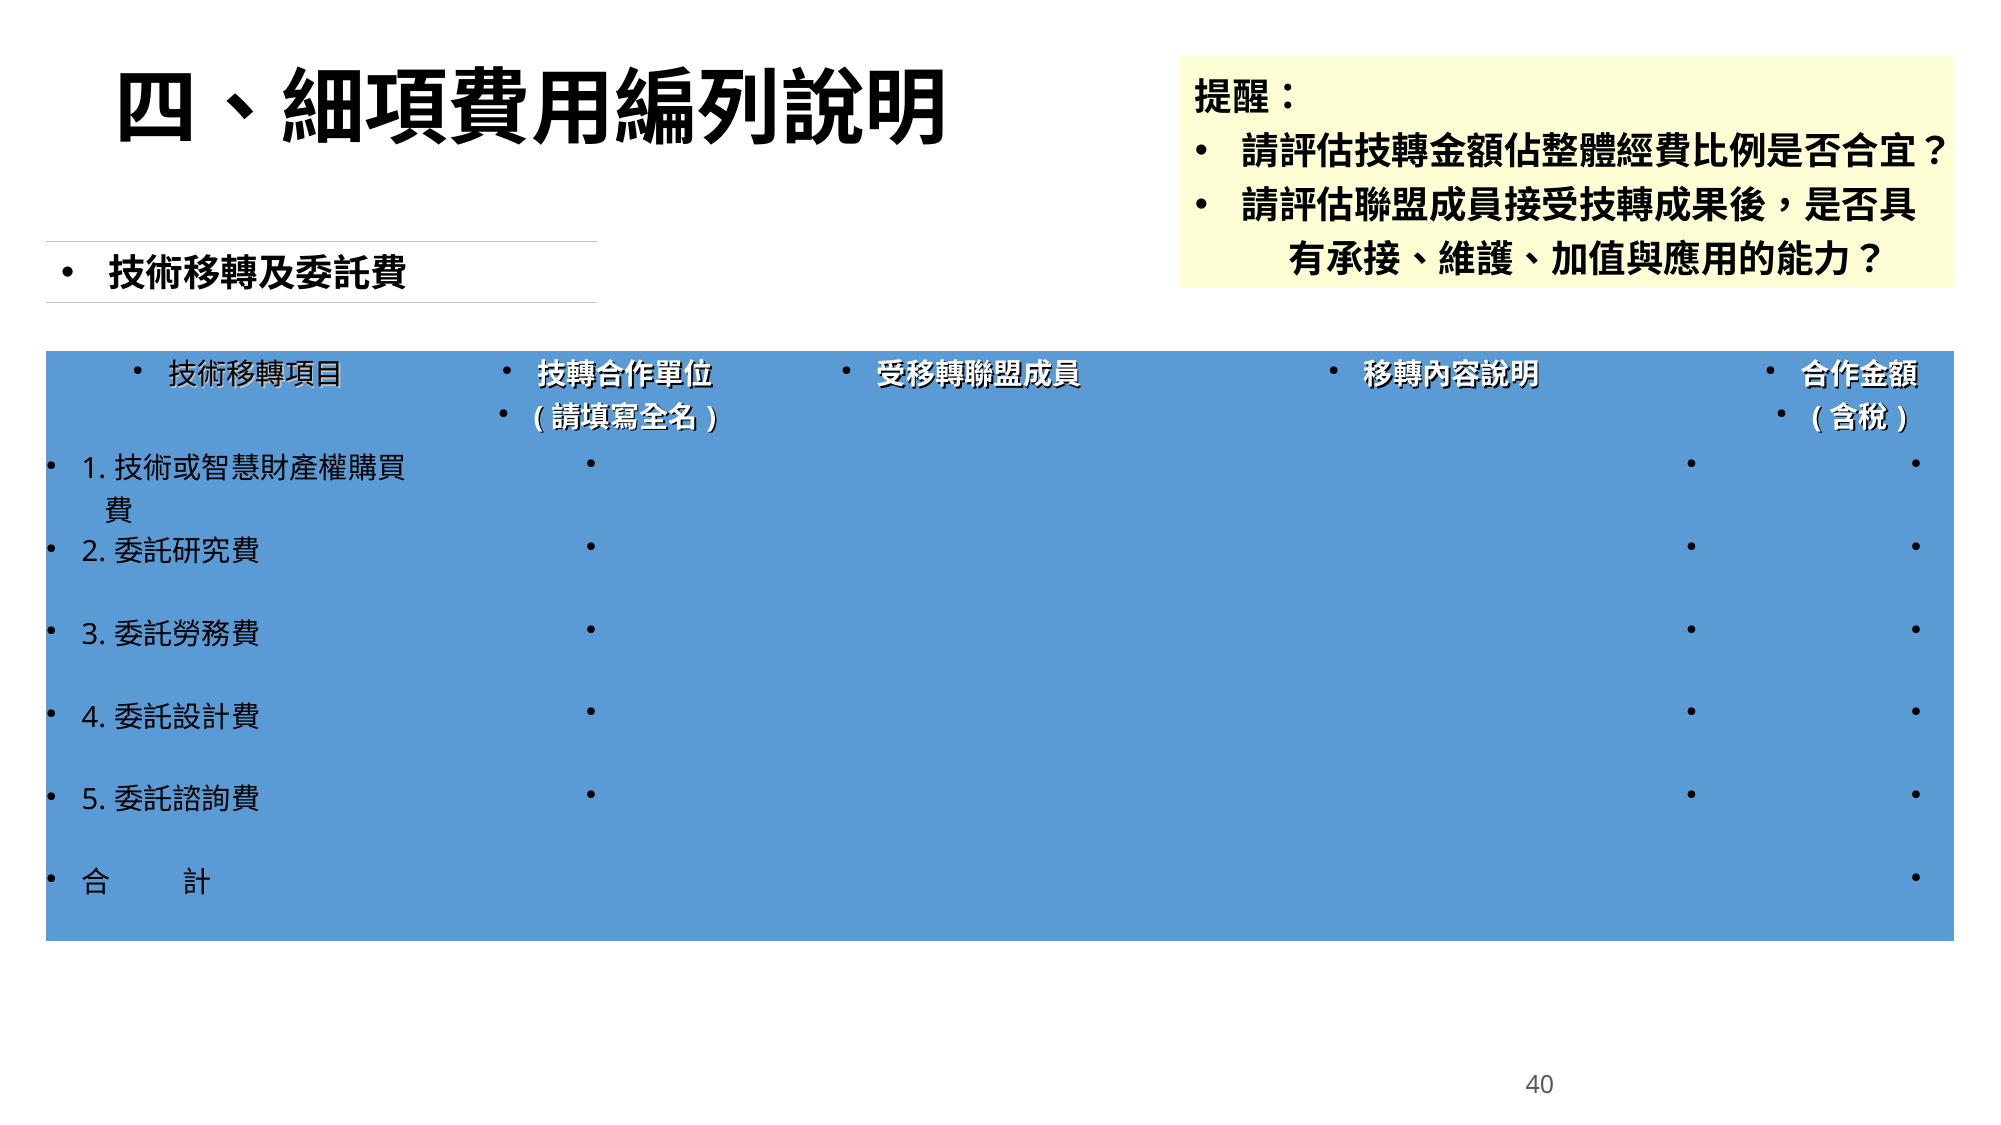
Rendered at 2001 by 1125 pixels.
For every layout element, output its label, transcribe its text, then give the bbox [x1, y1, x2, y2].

table_cell [784, 776, 1139, 858]
table_cell [1139, 693, 1729, 776]
text_box 提醒： 請評估技轉金額佔整體經費比例是否合宜？ 請評估聯盟成員接受技轉成果後，是否具有承接、維護、加值與應用的能力？ [1180, 56, 1954, 287]
table_header 技術移轉項目 [46, 351, 430, 445]
title 四、細項費用編列說明 [99, 56, 1180, 166]
table_cell 2.委託研究費 [46, 528, 430, 610]
text_box 40 [1510, 1061, 1961, 1097]
table_cell [1139, 528, 1729, 610]
table_cell [1729, 776, 1954, 858]
table_header 合作金額 (含稅) [1729, 351, 1954, 445]
table_cell [430, 776, 784, 858]
table_cell [784, 528, 1139, 610]
table_header 技轉合作單位 (請填寫全名) [430, 351, 784, 445]
table_cell [430, 528, 784, 610]
table_cell 4.委託設計費 [46, 693, 430, 776]
text_box 技術移轉及委託費 [46, 241, 598, 303]
table_cell [1729, 445, 1954, 528]
table_cell [1139, 776, 1729, 858]
table_header 移轉內容說明 [1139, 351, 1729, 445]
table_cell 3.委託勞務費 [46, 610, 430, 693]
table_cell 1.技術或智慧財產權購買費 [46, 445, 430, 528]
table_cell [1139, 445, 1729, 528]
table_cell [1139, 610, 1729, 693]
table_cell [1729, 693, 1954, 776]
table_cell [430, 693, 784, 776]
table_cell 合 計 [46, 858, 1729, 941]
table_cell 5.委託諮詢費 [46, 776, 430, 858]
table_cell [1729, 858, 1954, 941]
table_cell [1729, 610, 1954, 693]
table_cell [784, 610, 1139, 693]
table_cell [430, 445, 784, 528]
table_cell [430, 610, 784, 693]
table_cell [784, 445, 1139, 528]
table_cell [1729, 528, 1954, 610]
table_header 受移轉聯盟成員 [784, 351, 1139, 445]
table_cell [784, 693, 1139, 776]
